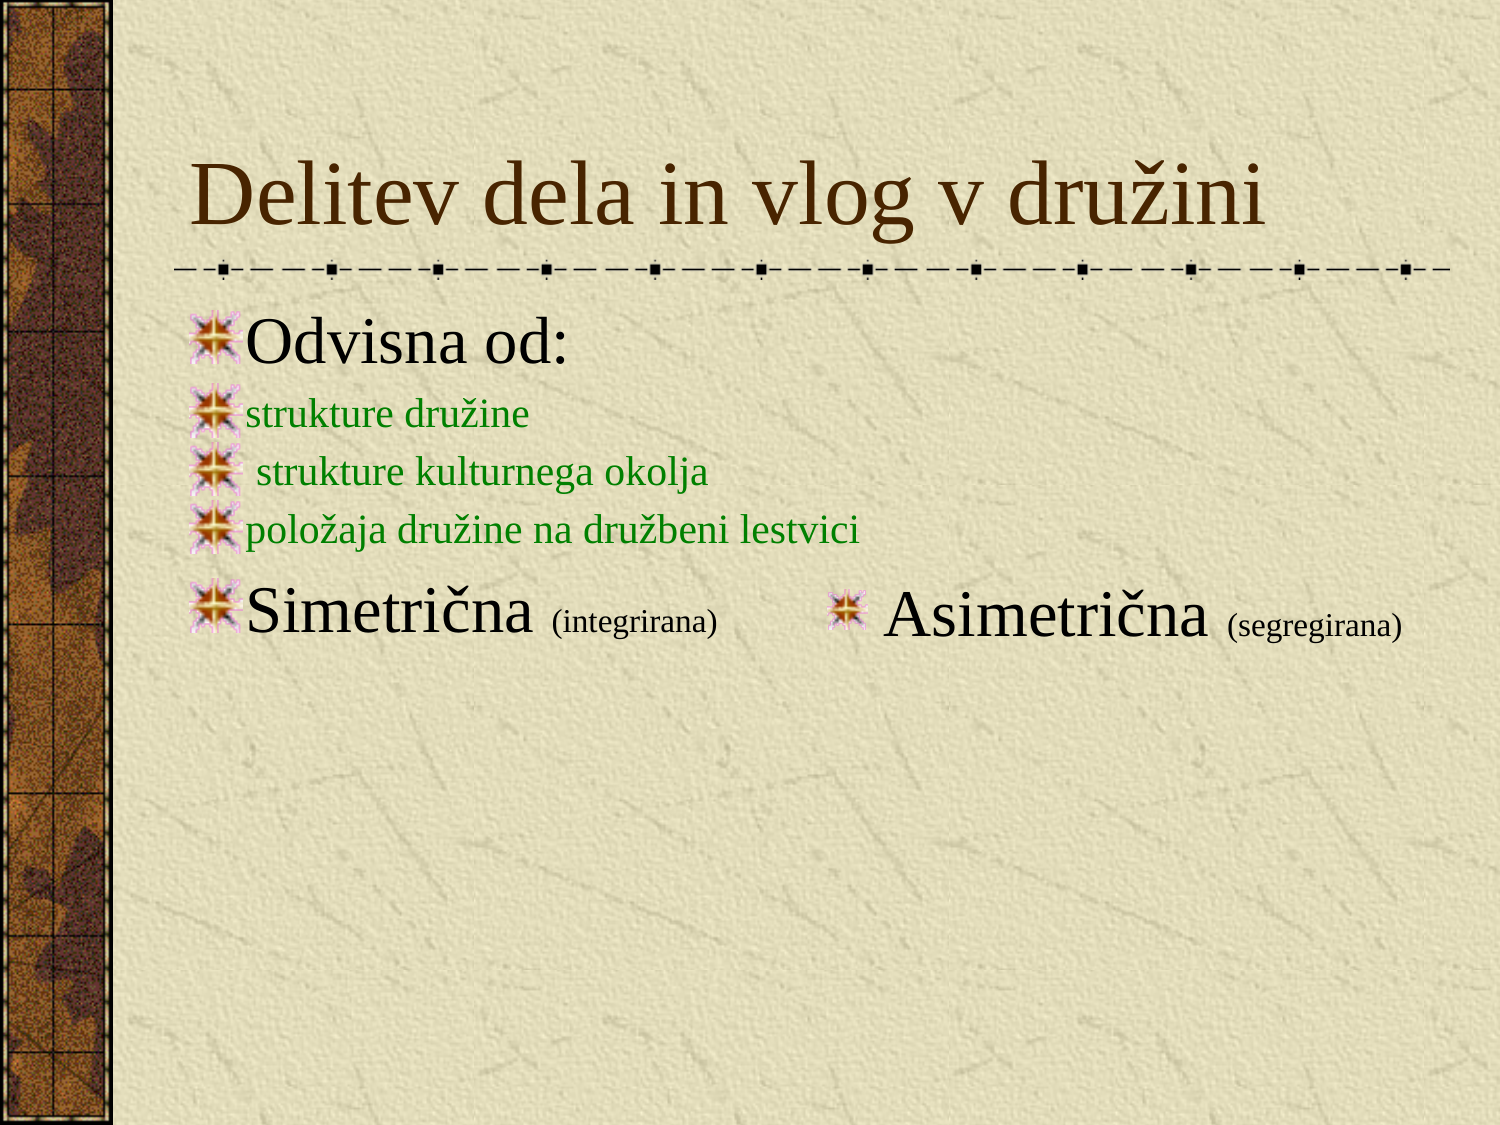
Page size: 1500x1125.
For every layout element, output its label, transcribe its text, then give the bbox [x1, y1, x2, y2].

text_box Asimetrična (segregirana) [812, 562, 1500, 1125]
picture [0, 0, 1500, 1125]
picture [827, 589, 868, 630]
list Odvisna od: strukture družine strukture kulturnega okolja položaja družine na družbeni lestvici Simetrična (integrirana) [174, 289, 900, 965]
title Delitev dela in vlog v družini [174, 62, 1450, 250]
